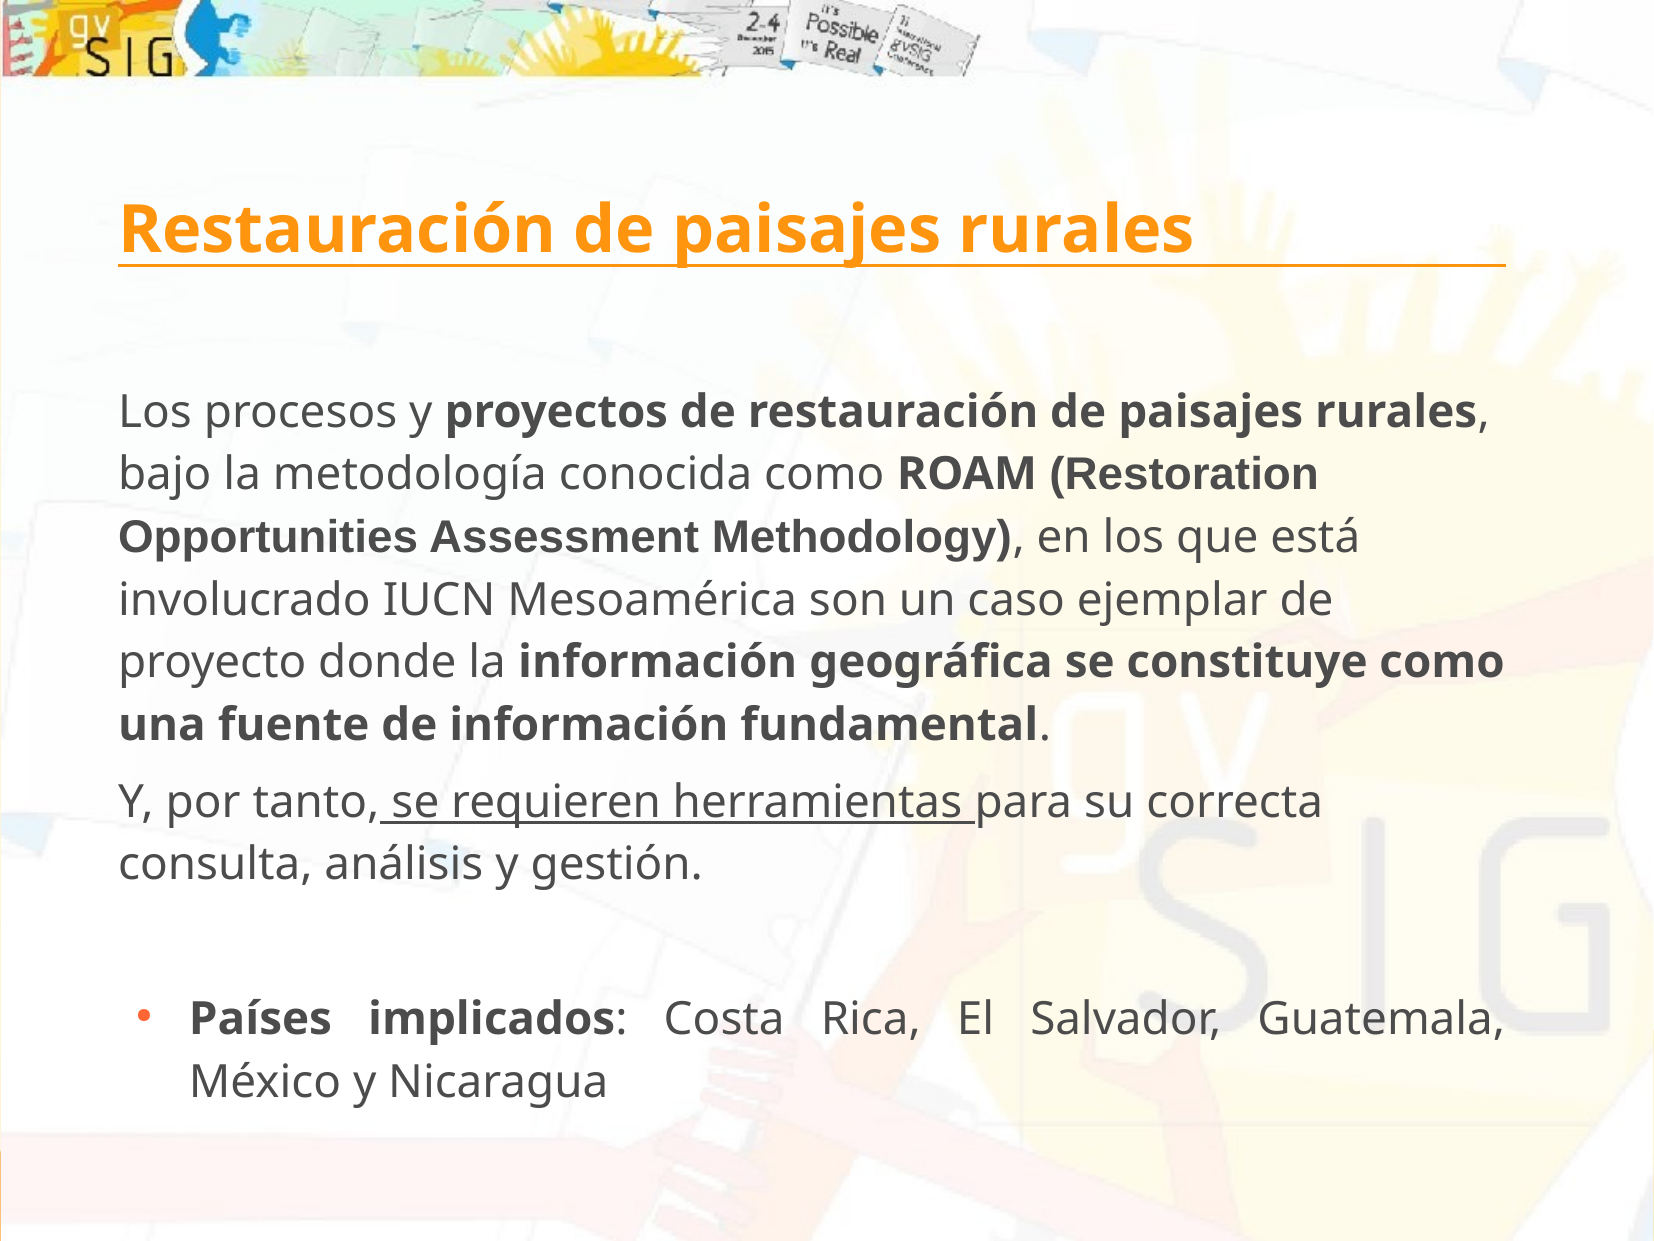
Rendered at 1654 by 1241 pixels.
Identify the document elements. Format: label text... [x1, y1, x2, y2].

list Los procesos y proyectos de restauración de paisajes rurales, bajo la metodología conocida como ROAM (Restoration Opportunities Assessment Methodology), en los que está involucrado IUCN Mesoamérica son un caso ejemplar de proyecto donde la información geográfica se constituye como una fuente de información fundamental. Y, por tanto, se requieren herramientas para su correcta consulta, análisis y gestión. Países implicados: Costa Rica, El Salvador, Guatemala, México y Nicaragua [118, 301, 1506, 1056]
picture [0, 0, 1654, 1241]
title Restauración de paisajes rurales [118, 177, 1607, 276]
